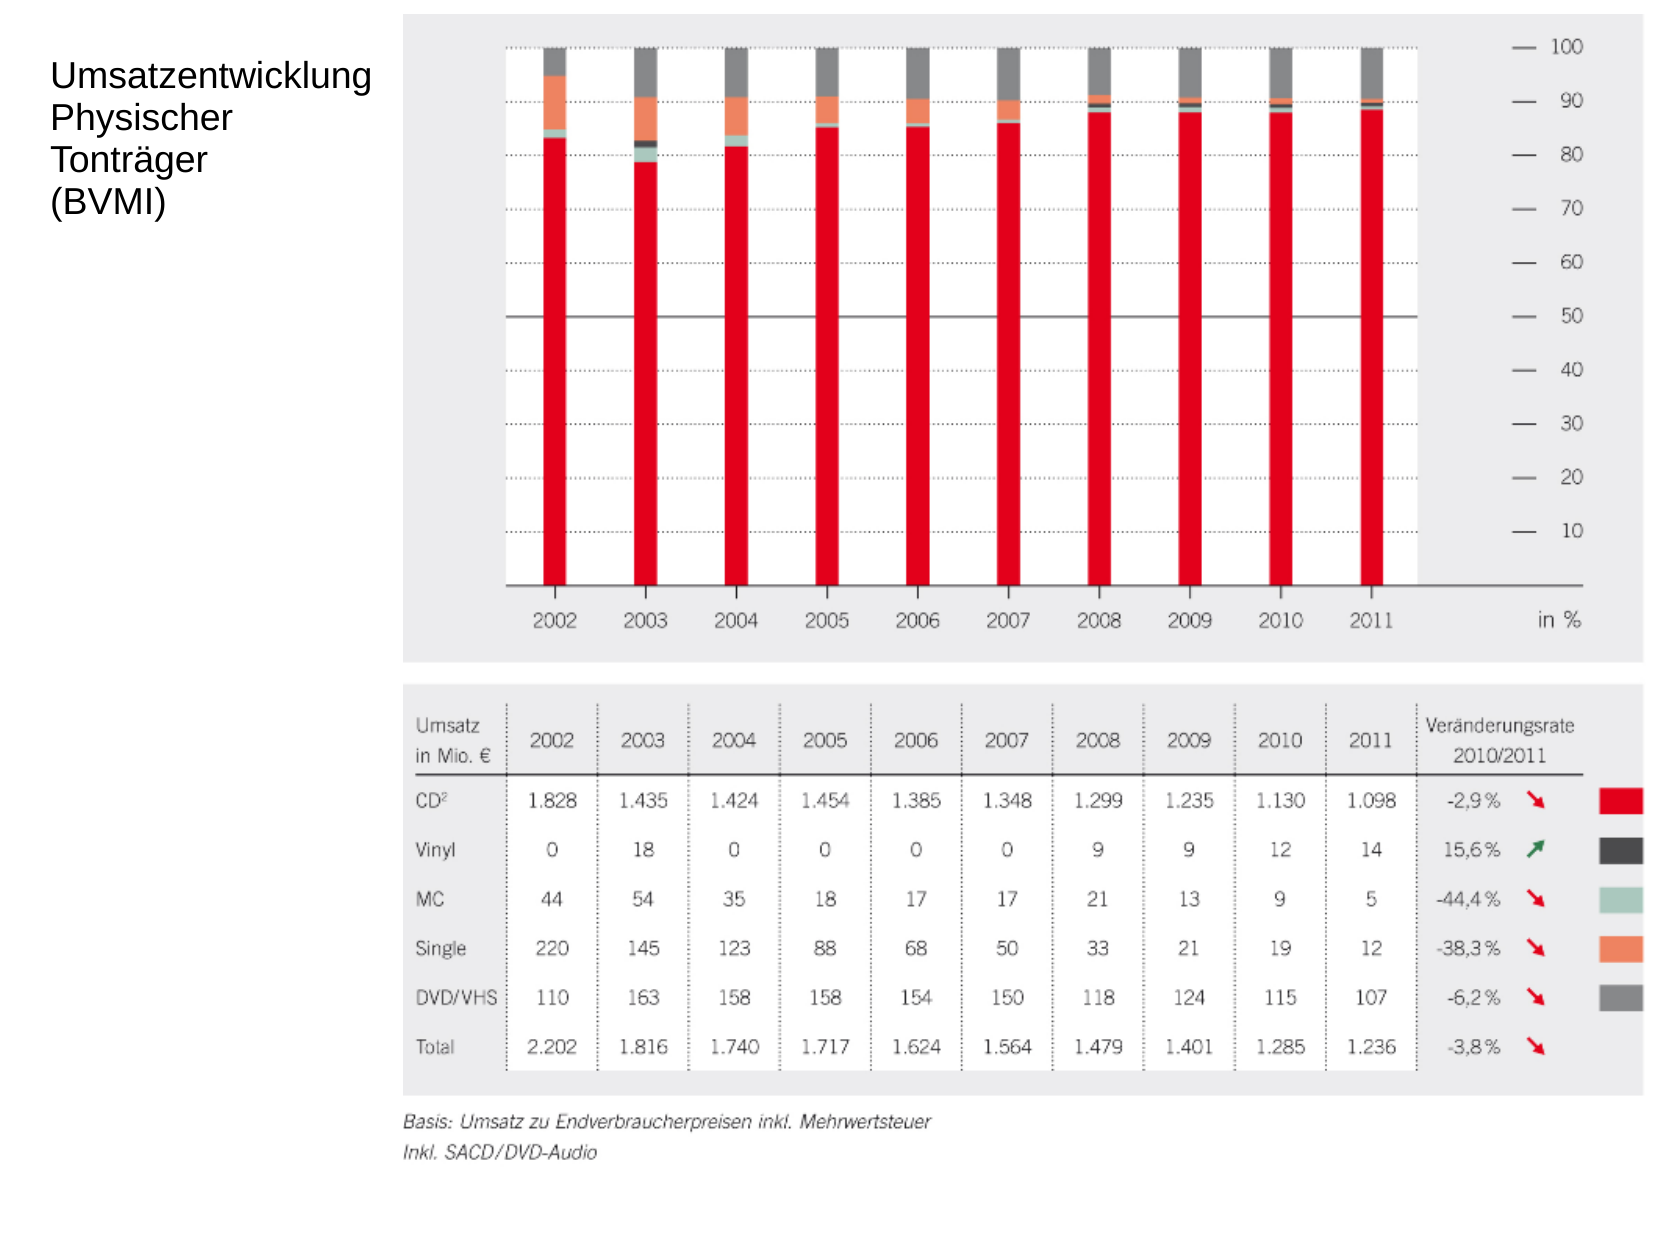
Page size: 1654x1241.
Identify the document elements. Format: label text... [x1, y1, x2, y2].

text_box Umsatzentwicklung Physischer Tonträger (BVMI) [35, 47, 388, 231]
picture [403, 14, 1646, 1185]
